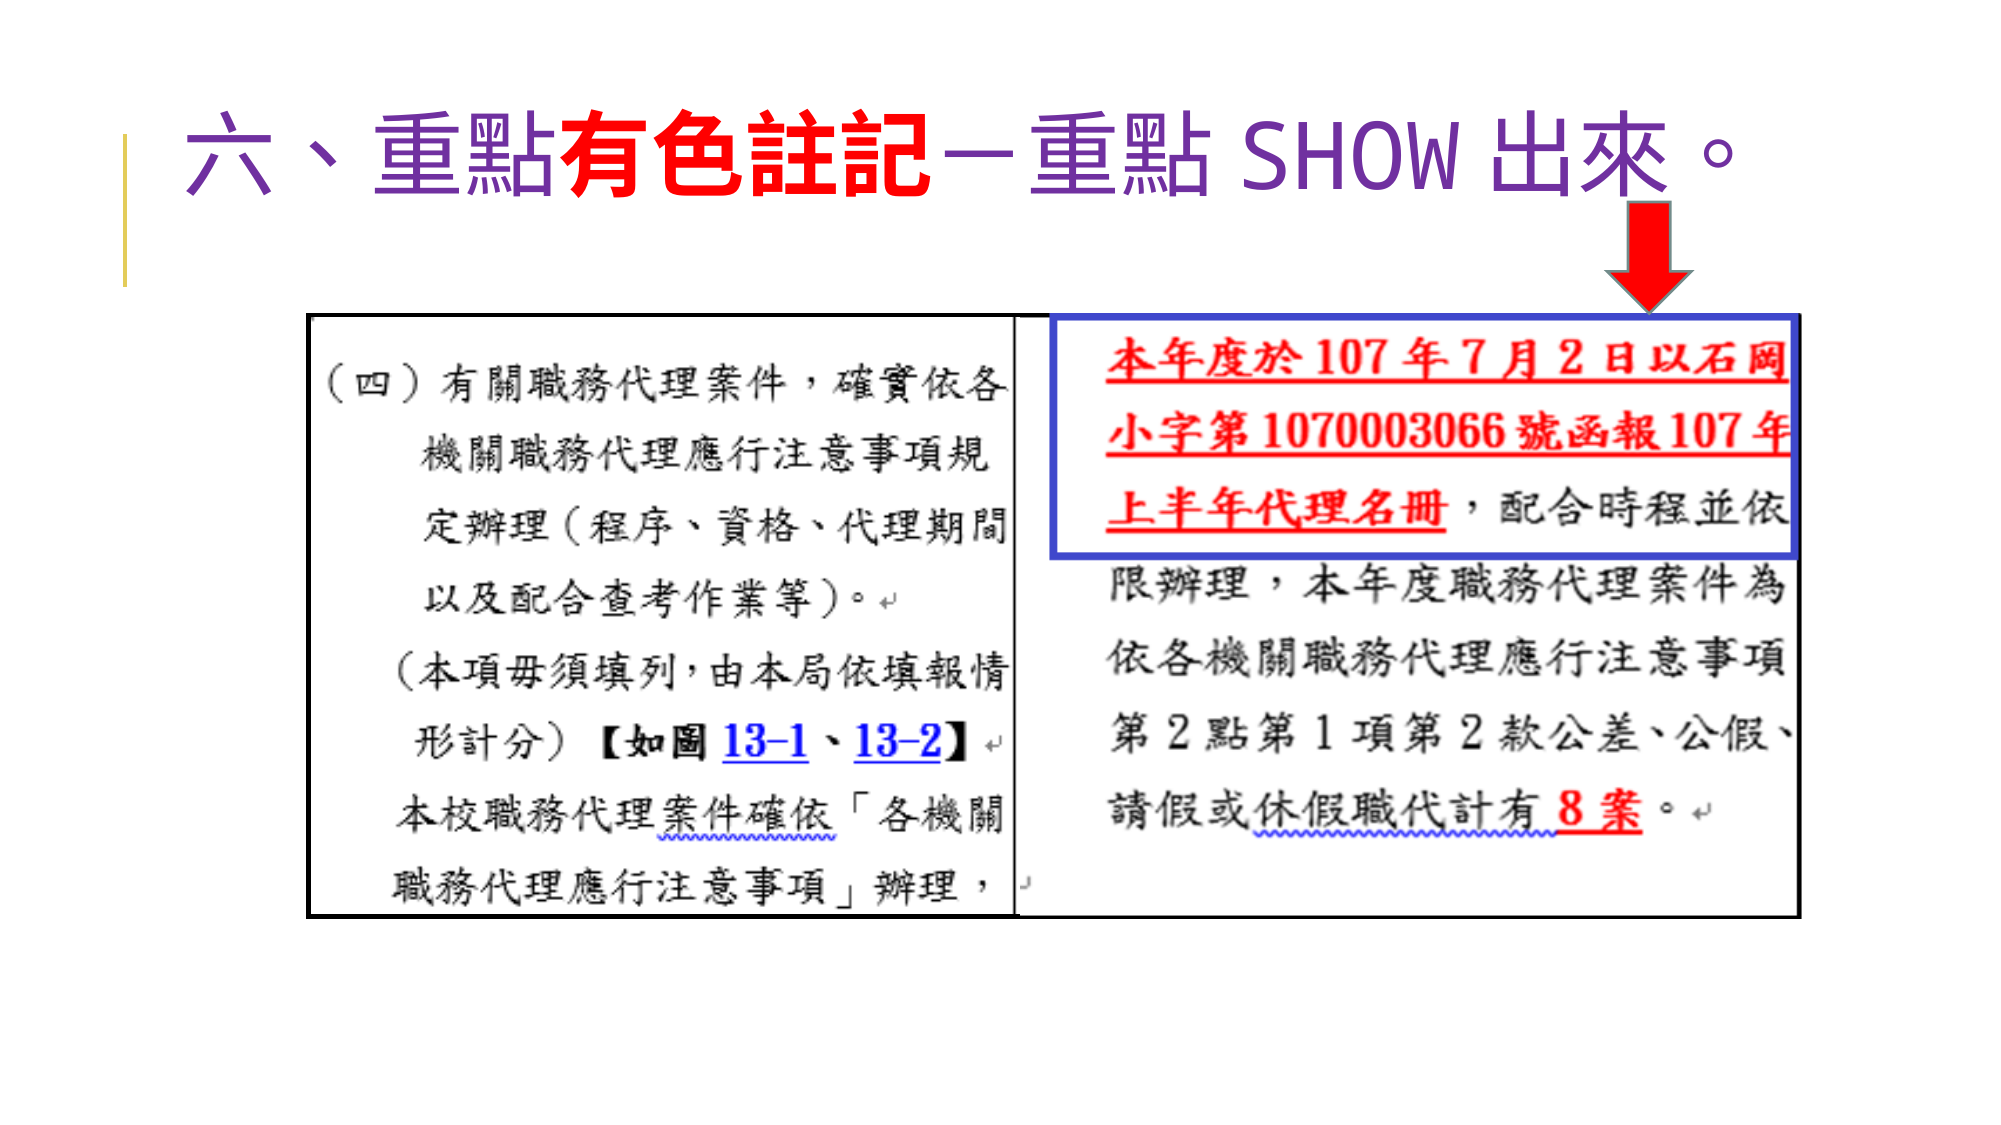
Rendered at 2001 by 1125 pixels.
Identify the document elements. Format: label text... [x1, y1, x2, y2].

text_box [1606, 202, 1692, 314]
title 六、重點有色註記－重點SHOW出來。 [167, 96, 1781, 342]
picture [310, 313, 1805, 919]
